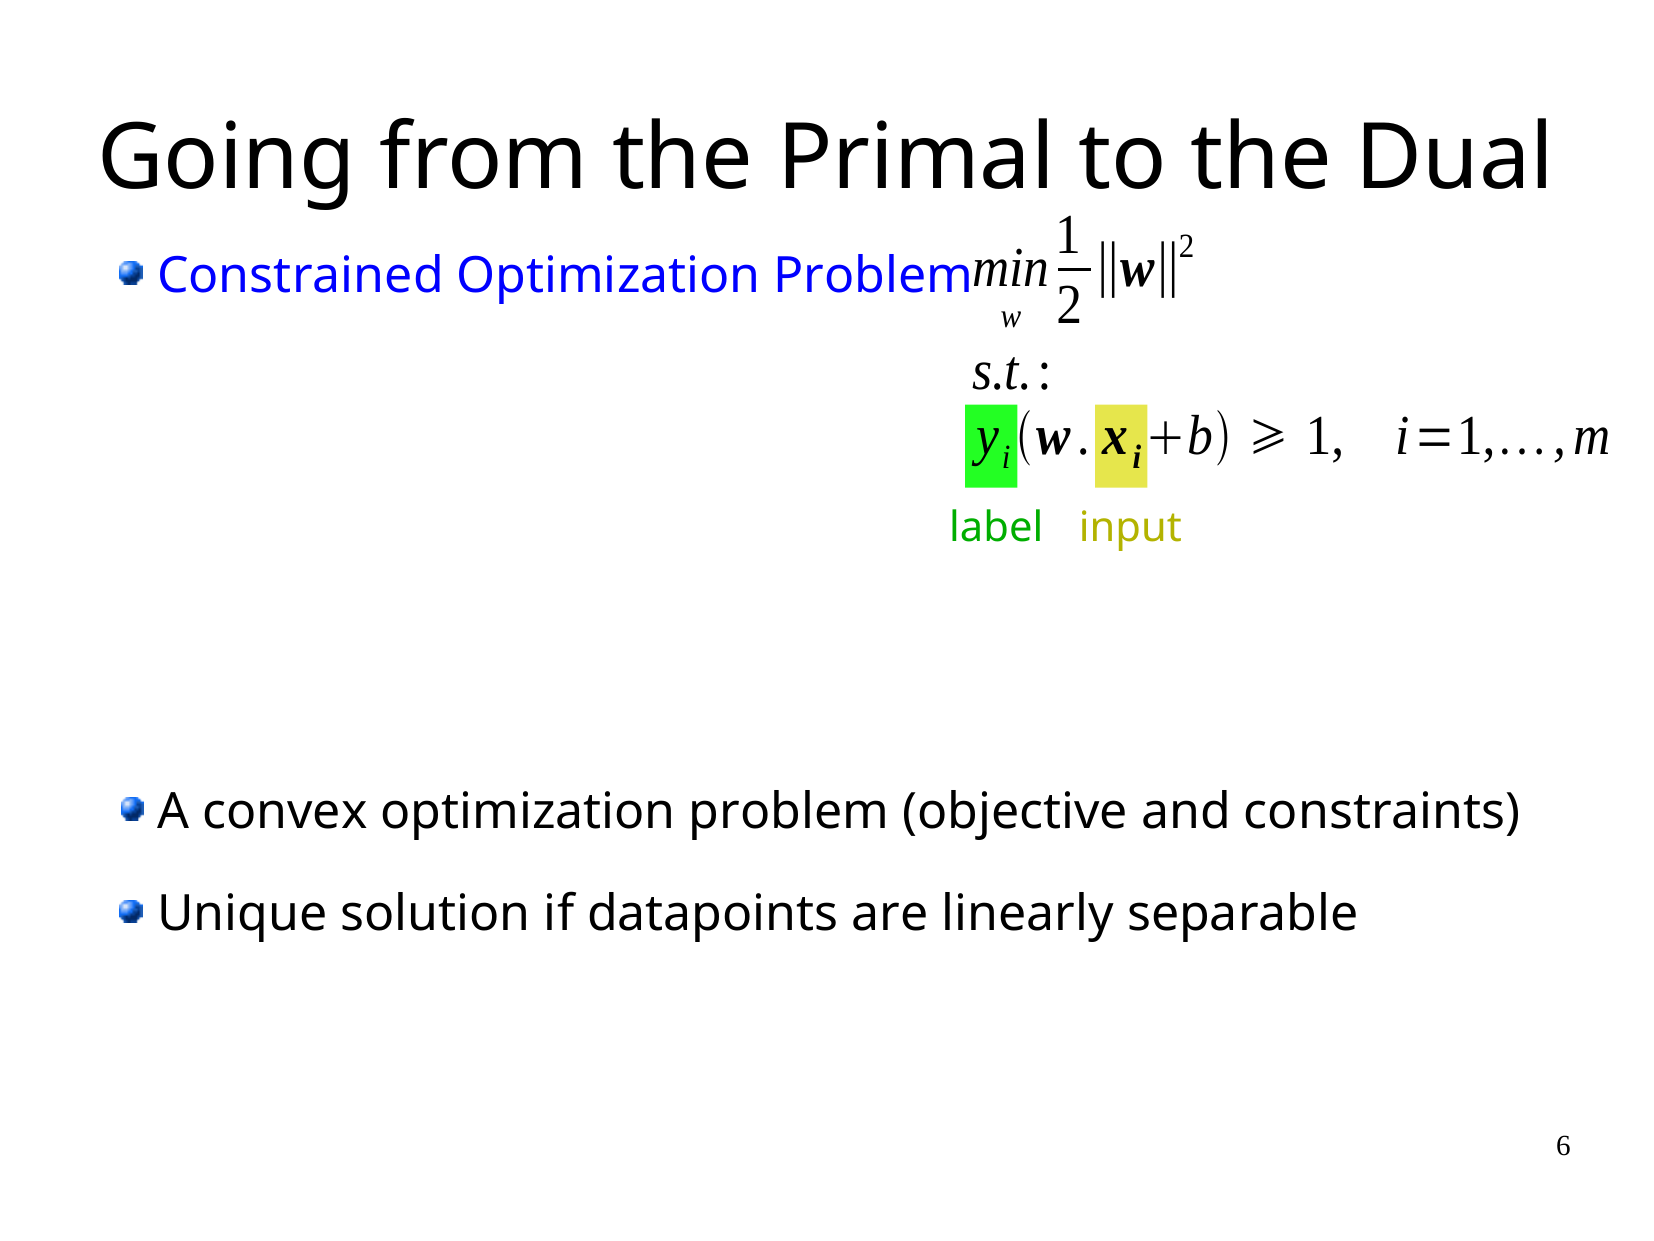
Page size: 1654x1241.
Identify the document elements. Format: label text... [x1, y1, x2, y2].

text_box input [1140, 489, 1270, 551]
text_box [965, 476, 1018, 488]
text_box label [934, 489, 1140, 551]
text_box A convex optimization problem (objective and constraints) Unique solution if datapoints are linearly separable [105, 733, 1576, 888]
text_box [1095, 476, 1148, 488]
picture [119, 900, 143, 923]
chart [963, 202, 1617, 476]
title Going from the Primal to the Dual [82, 49, 1571, 257]
text_box Constrained Optimization Problem [104, 231, 963, 302]
